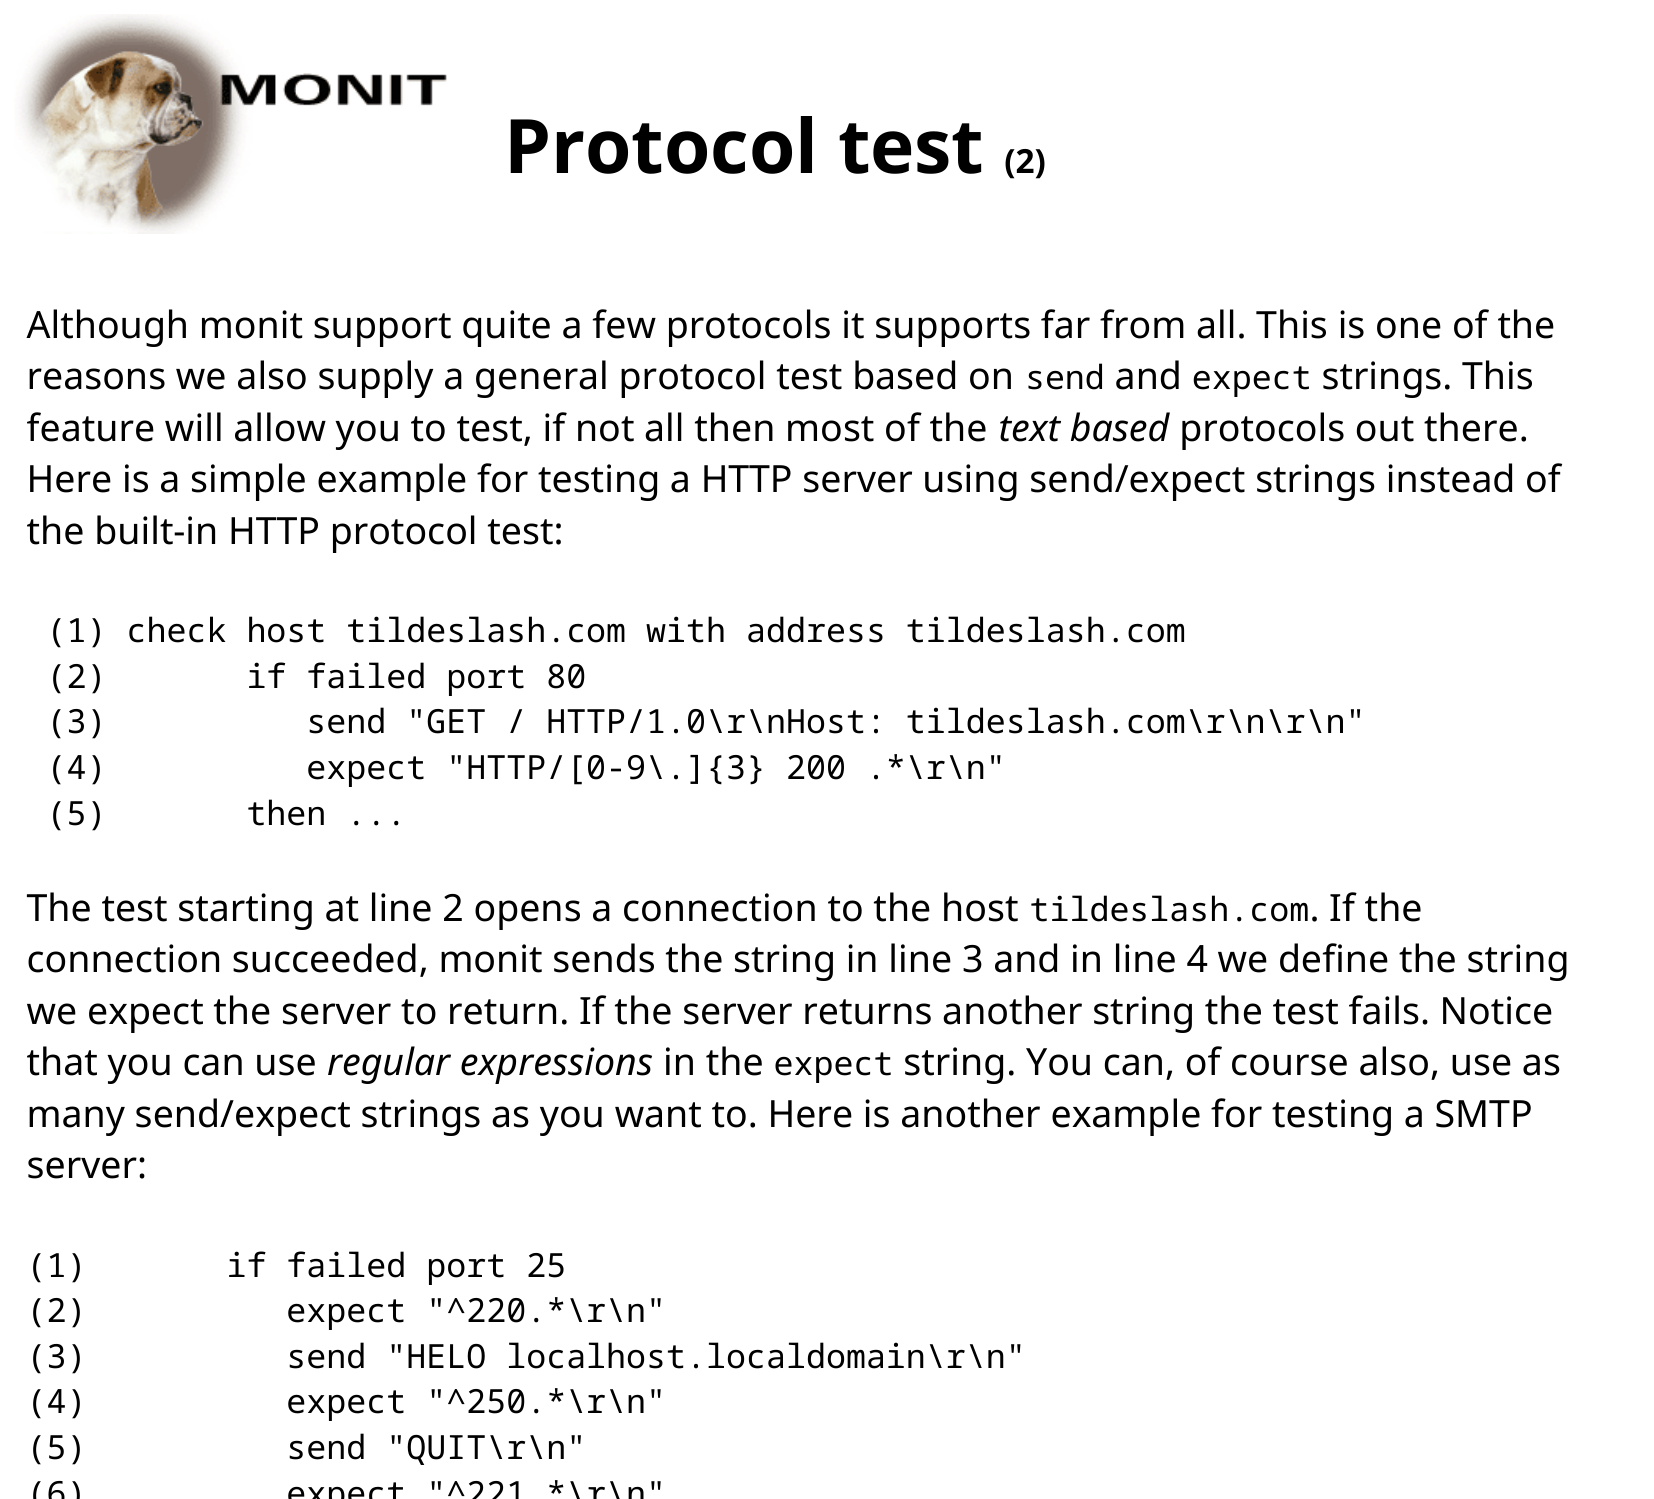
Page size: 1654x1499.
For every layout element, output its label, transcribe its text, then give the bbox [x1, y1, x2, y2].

picture [14, 14, 448, 234]
list Although monit support quite a few protocols it supports far from all. This is one of the reasons we also supply a general protocol test based on send and expect strings. This feature will allow you to test, if not all then most of the text based protocols out there. Here is a simple example for testing a HTTP server using send/expect strings instead of the built-in HTTP protocol test: (1) check host tildeslash.com with address tildeslash.com (2) if failed port 80 (3) send "GET / HTTP/1.0\r\nHost: tildeslash.com\r\n\r\n" (4) expect "HTTP/[0-9\.]{3} 200 .*\r\n" (5) then ... The test starting at line 2 opens a connection to the host tildeslash.com. If the connection succeeded, monit sends the string in line 3 and in line 4 we define the string we expect the server to return. If the server returns another string the test fails. Notice that you can use regular expressions in the expect string. You can, of course also, use as many send/expect strings as you want to. Here is another example for testing a SMTP server: (1) if failed port 25 (2) expect "^220.*\r\n" (3) send "HELO localhost.localdomain\r\n" (4) expect "^250.*\r\n" (5) send "QUIT\r\n" (6) expect "^221.*\r\n" ... [26, 297, 1625, 1499]
title Protocol test (2) [507, 75, 1044, 213]
